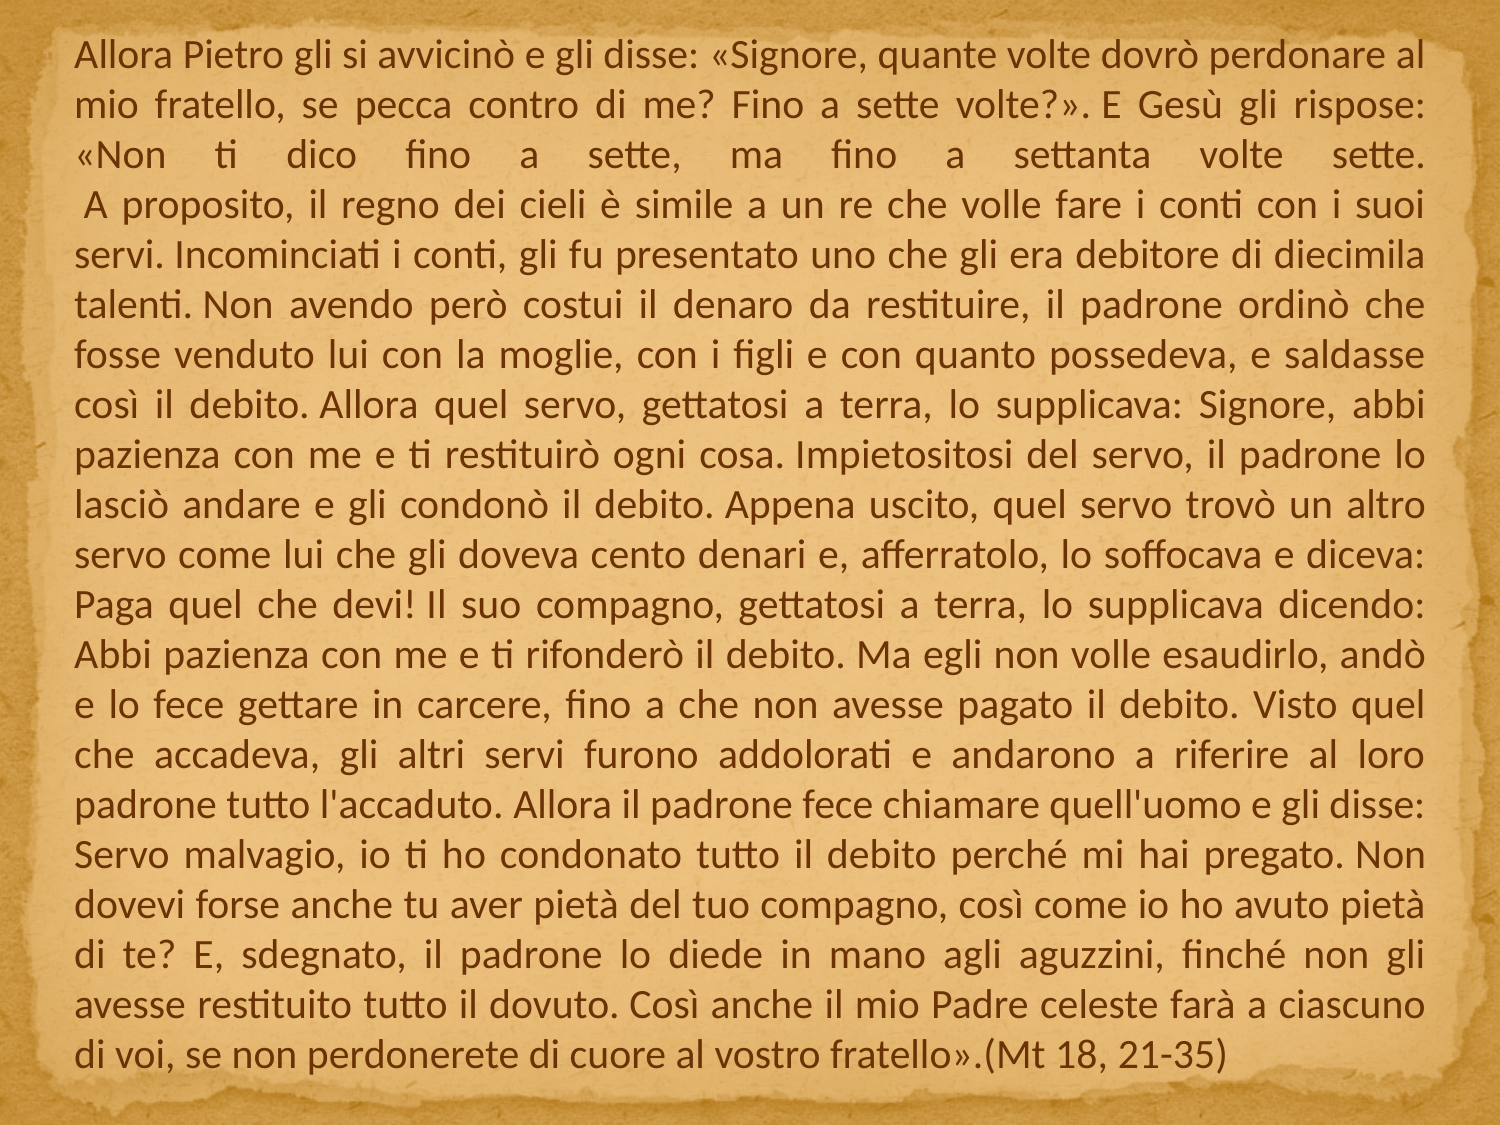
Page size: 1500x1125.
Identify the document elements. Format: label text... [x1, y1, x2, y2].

text_box Allora Pietro gli si avvicinò e gli disse: «Signore, quante volte dovrò perdonare al mio fratello, se pecca contro di me? Fino a sette volte?». E Gesù gli rispose: «Non ti dico fino a sette, ma fino a settanta volte sette. A proposito, il regno dei cieli è simile a un re che volle fare i conti con i suoi servi. Incominciati i conti, gli fu presentato uno che gli era debitore di diecimila talenti. Non avendo però costui il denaro da restituire, il padrone ordinò che fosse venduto lui con la moglie, con i figli e con quanto possedeva, e saldasse così il debito. Allora quel servo, gettatosi a terra, lo supplicava: Signore, abbi pazienza con me e ti restituirò ogni cosa. Impietositosi del servo, il padrone lo lasciò andare e gli condonò il debito. Appena uscito, quel servo trovò un altro servo come lui che gli doveva cento denari e, afferratolo, lo soffocava e diceva: Paga quel che devi! Il suo compagno, gettatosi a terra, lo supplicava dicendo: Abbi pazienza con me e ti rifonderò il debito. Ma egli non volle esaudirlo, andò e lo fece gettare in carcere, fino a che non avesse pagato il debito. Visto quel che accadeva, gli altri servi furono addolorati e andarono a riferire al loro padrone tutto l'accaduto. Allora il padrone fece chiamare quell'uomo e gli disse: Servo malvagio, io ti ho condonato tutto il debito perché mi hai pregato. Non dovevi forse anche tu aver pietà del tuo compagno, così come io ho avuto pietà di te? E, sdegnato, il padrone lo diede in mano agli aguzzini, finché non gli avesse restituito tutto il dovuto. Così anche il mio Padre celeste farà a ciascuno di voi, se non perdonerete di cuore al vostro fratello».(Mt 18, 21-35) [59, 19, 1442, 1095]
